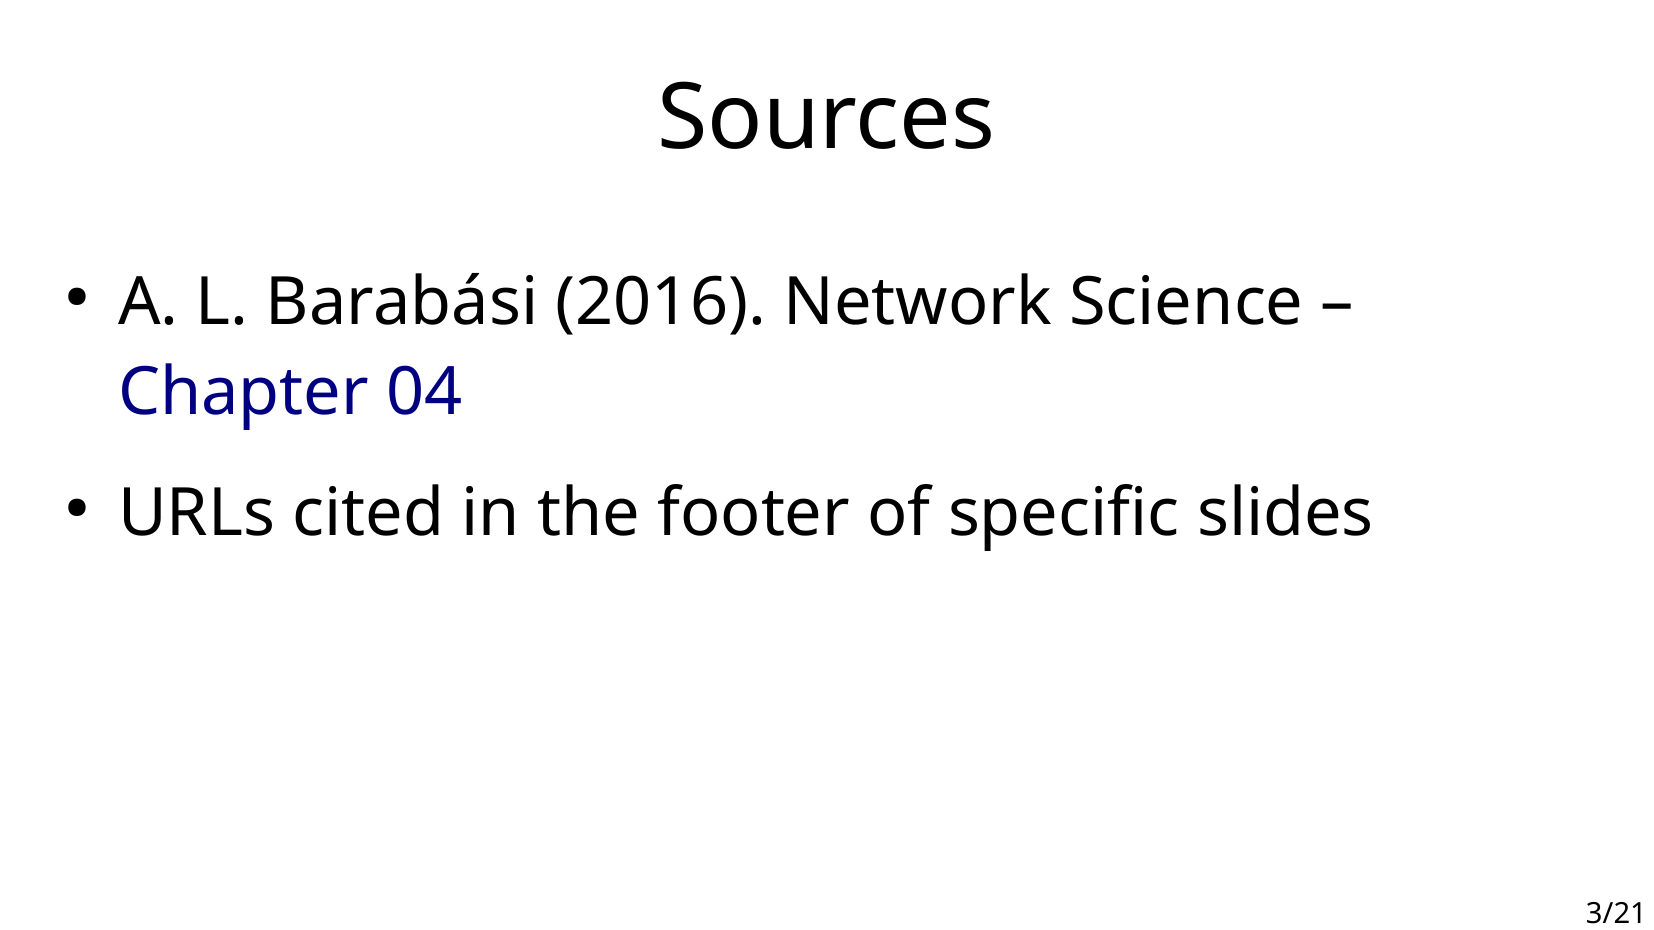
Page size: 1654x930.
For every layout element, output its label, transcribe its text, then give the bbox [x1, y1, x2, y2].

title Sources [82, 1, 1571, 225]
list A. L. Barabási (2016). Network Science – Chapter 04 URLs cited in the footer of specific slides [47, 252, 1621, 793]
